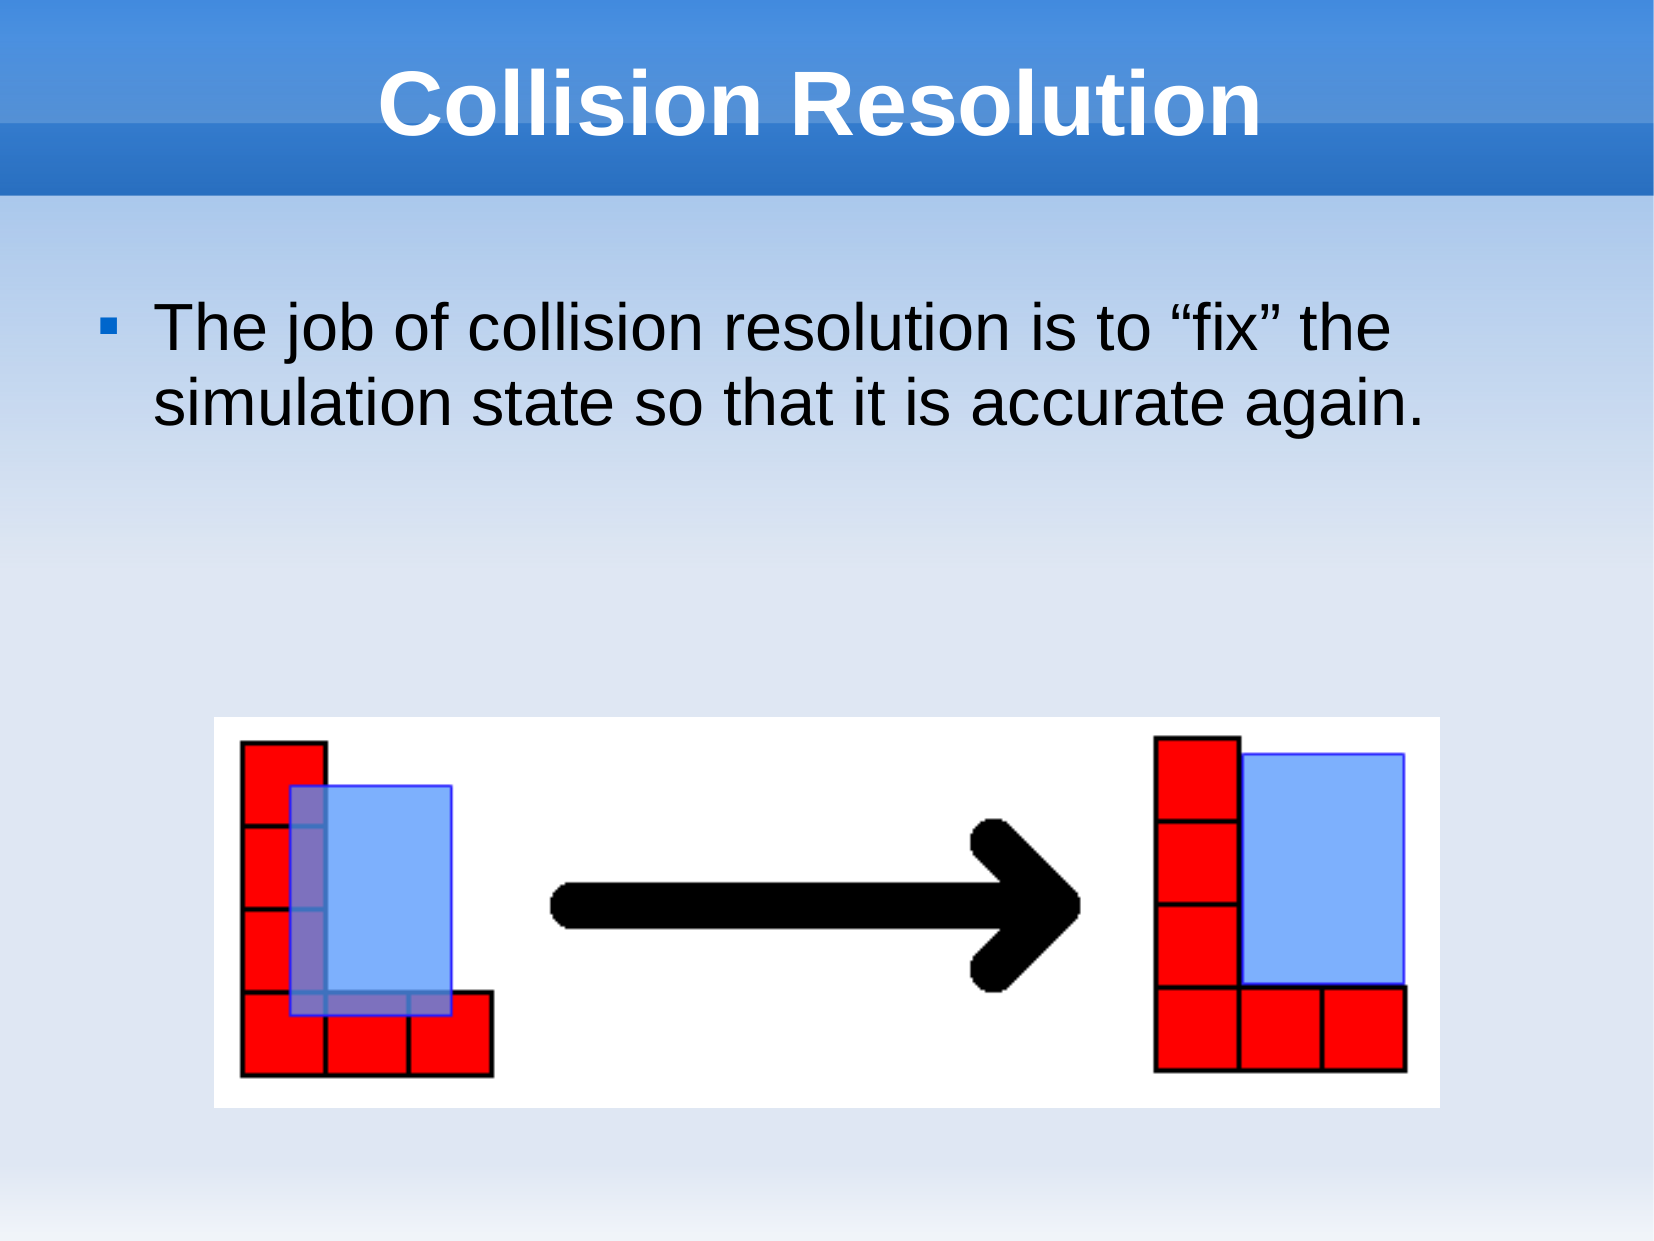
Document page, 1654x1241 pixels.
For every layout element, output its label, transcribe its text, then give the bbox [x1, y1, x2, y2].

title Collision Resolution [76, 0, 1565, 208]
list The job of collision resolution is to “fix” the simulation state so that it is accurate again. [82, 290, 1571, 681]
picture [0, 0, 1654, 1241]
